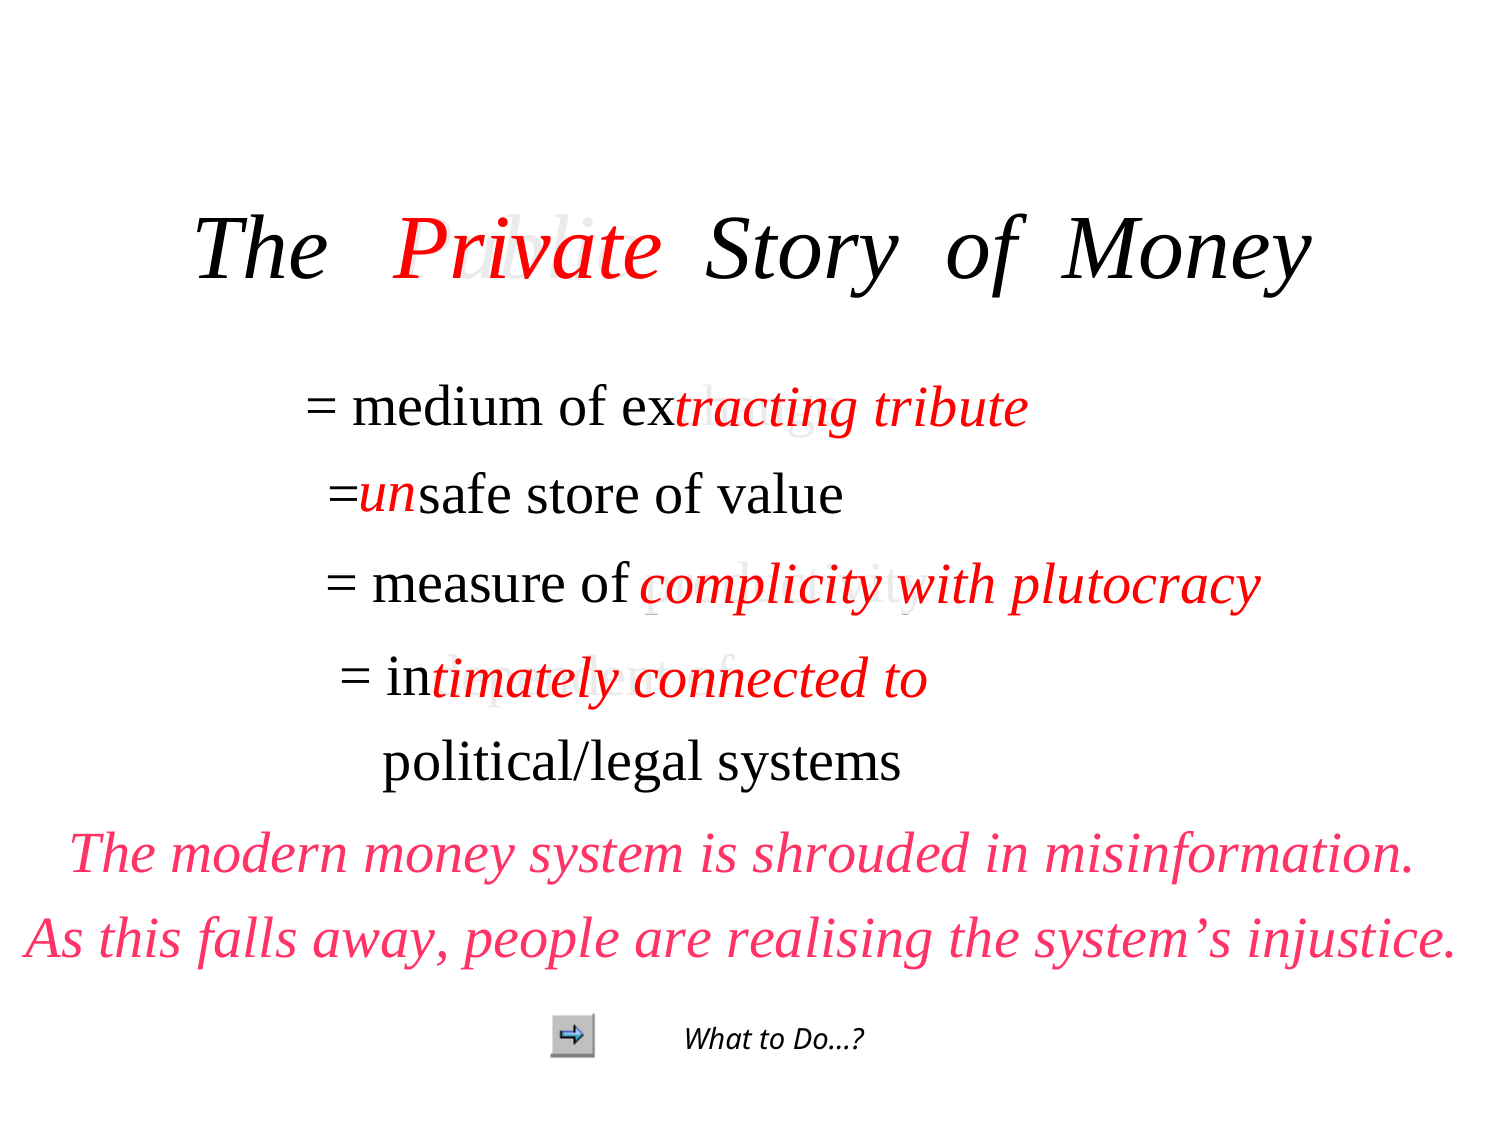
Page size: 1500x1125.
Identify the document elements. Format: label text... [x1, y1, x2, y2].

text_box = medium of exchange [275, 358, 857, 444]
text_box = safe store of value [300, 446, 886, 532]
text_box un [358, 452, 418, 524]
text_box The Public Story of Money [59, 177, 1447, 775]
text_box Private [383, 185, 674, 296]
text_box complicity with plutocracy [639, 544, 1349, 615]
text_box What to Do...? [187, 1012, 1301, 1063]
picture [549, 1012, 599, 1060]
text_box tracting tribute [674, 366, 1330, 440]
text_box = measure of productivity [310, 535, 945, 621]
text_box timately connected to [430, 637, 998, 709]
text_box The modern money system is shrouded in misinformation. As this falls away, people are realising the system’s injustice. [8, 804, 1477, 916]
text_box = independent of political/legal systems [324, 627, 1181, 804]
